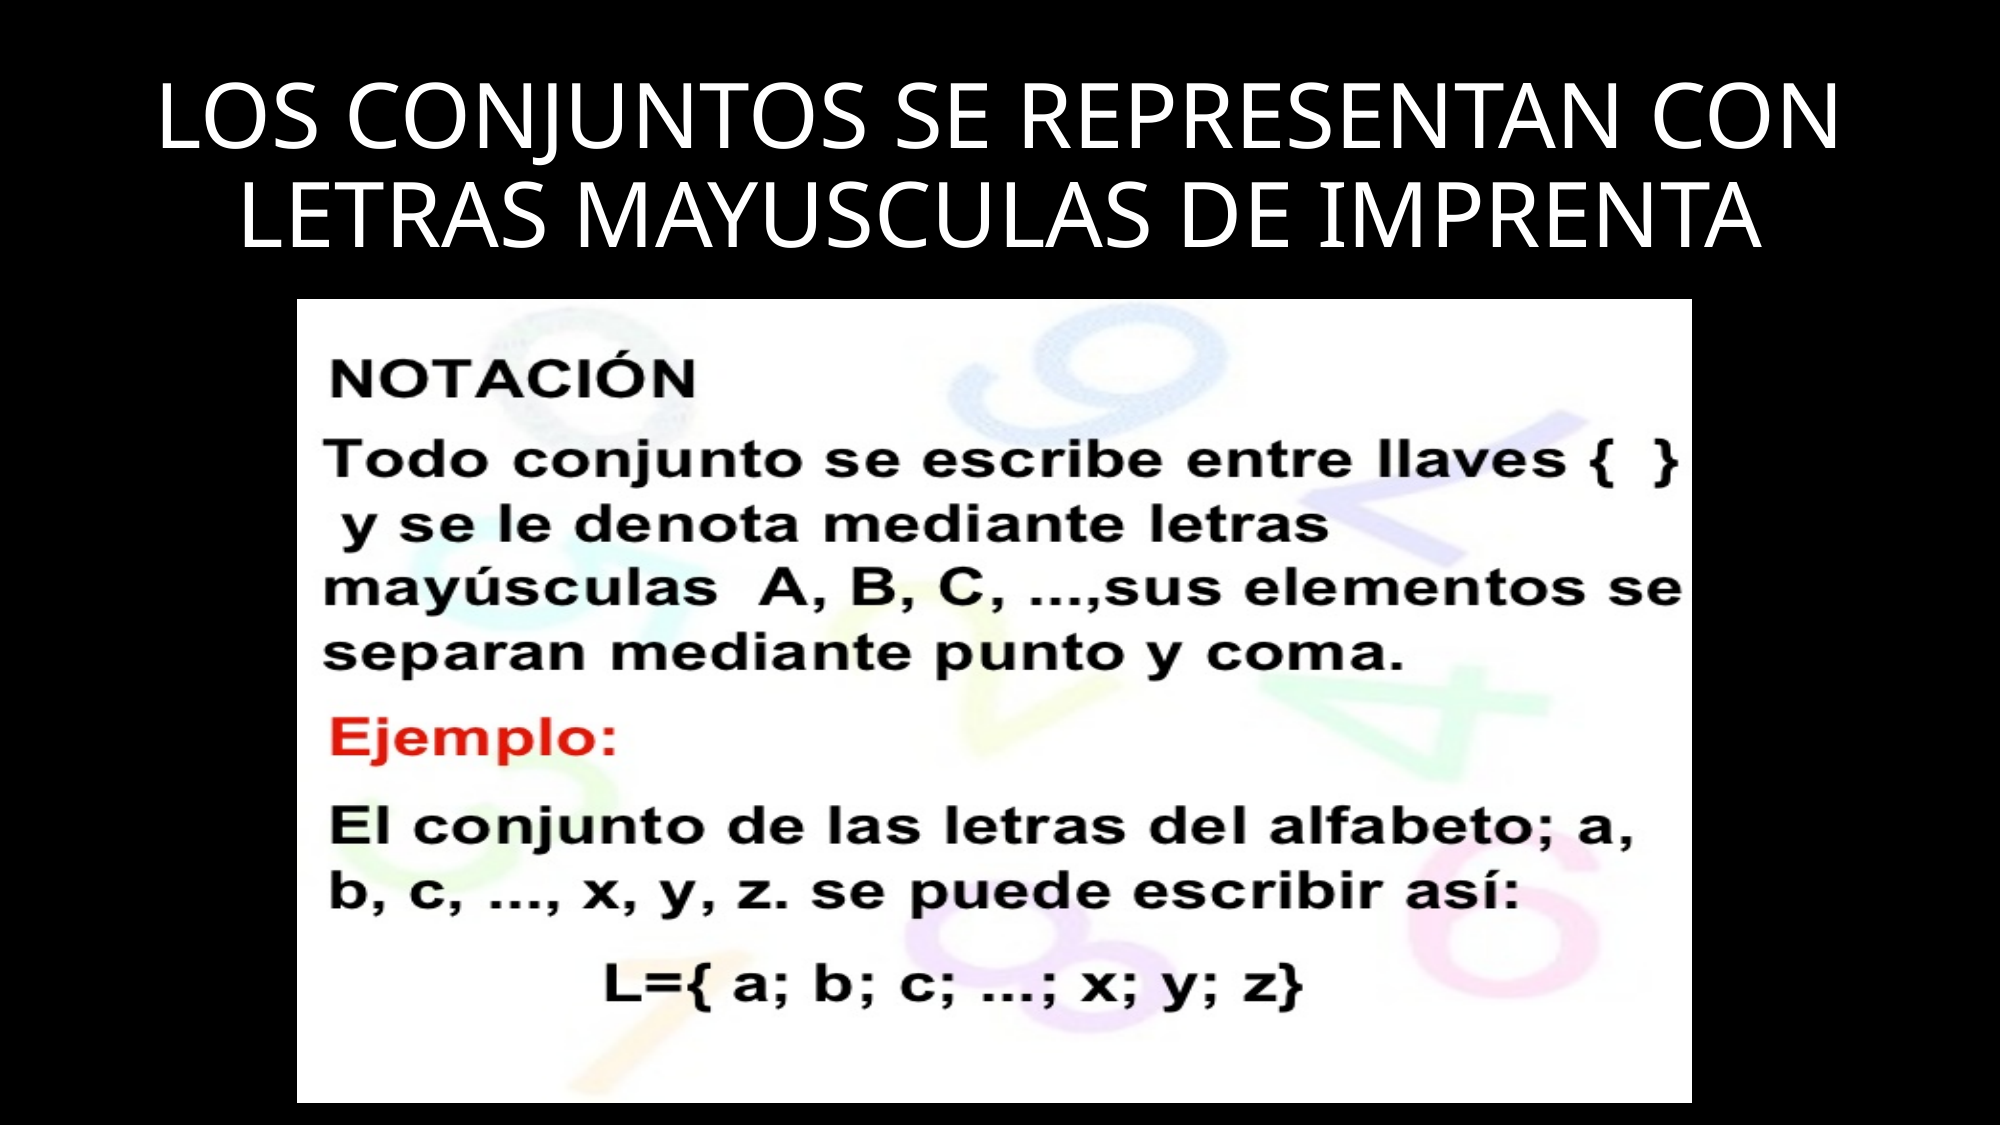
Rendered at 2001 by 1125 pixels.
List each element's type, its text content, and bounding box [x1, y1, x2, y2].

picture [297, 299, 1692, 1103]
title LOS CONJUNTOS SE REPRESENTAN CON LETRAS MAYUSCULAS DE IMPRENTA [137, 59, 1863, 278]
